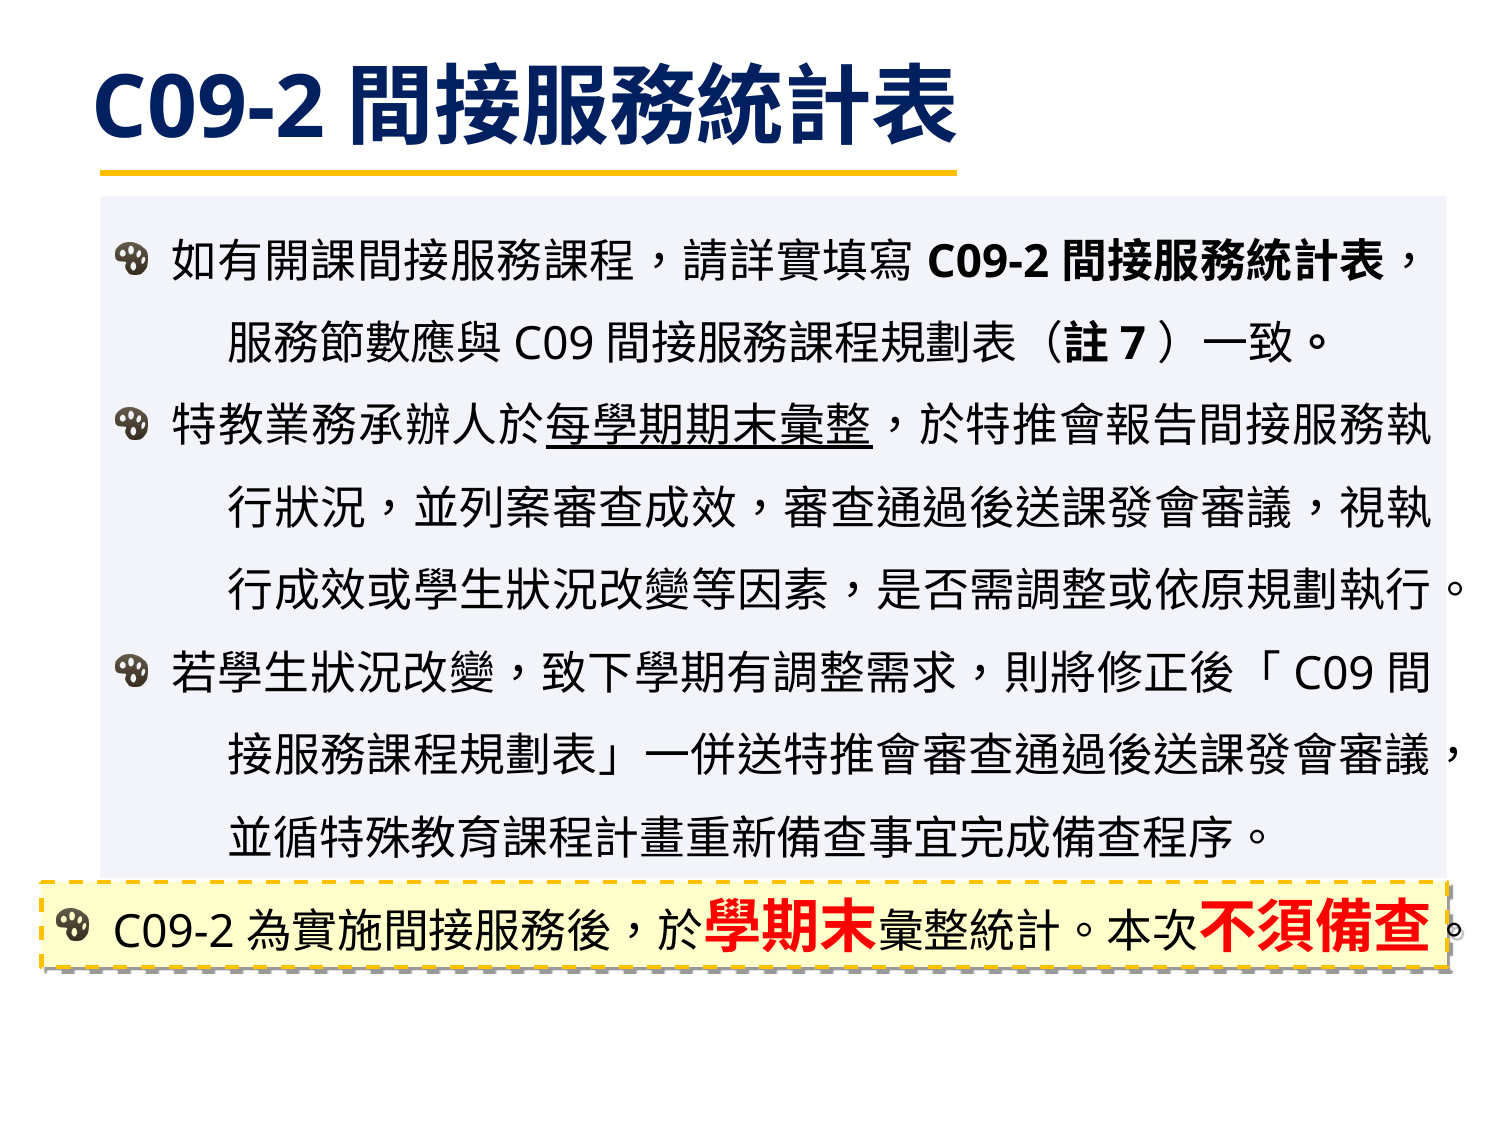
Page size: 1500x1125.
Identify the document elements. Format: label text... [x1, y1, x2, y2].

text_box C09-2為實施間接服務後，於學期末彙整統計。本次不須備查。 [41, 882, 1447, 967]
text_box C09-2間接服務統計表 [76, 42, 981, 164]
text_box 如有開課間接服務課程，請詳實填寫C09-2間接服務統計表，服務節數應與C09間接服務課程規劃表（註7）一致。 特教業務承辦人於每學期期末彙整，於特推會報告間接服務執行狀況，並列案審查成效，審查通過後送課發會審議，視執行成效或學生狀況改變等因素，是否需調整或依原規劃執行。 若學生狀況改變，致下學期有調整需求，則將修正後「C09間接服務課程規劃表」一併送特推會審查通過後送課發會審議，並循特殊教育課程計畫重新備查事宜完成備查程序。 [100, 196, 1447, 878]
